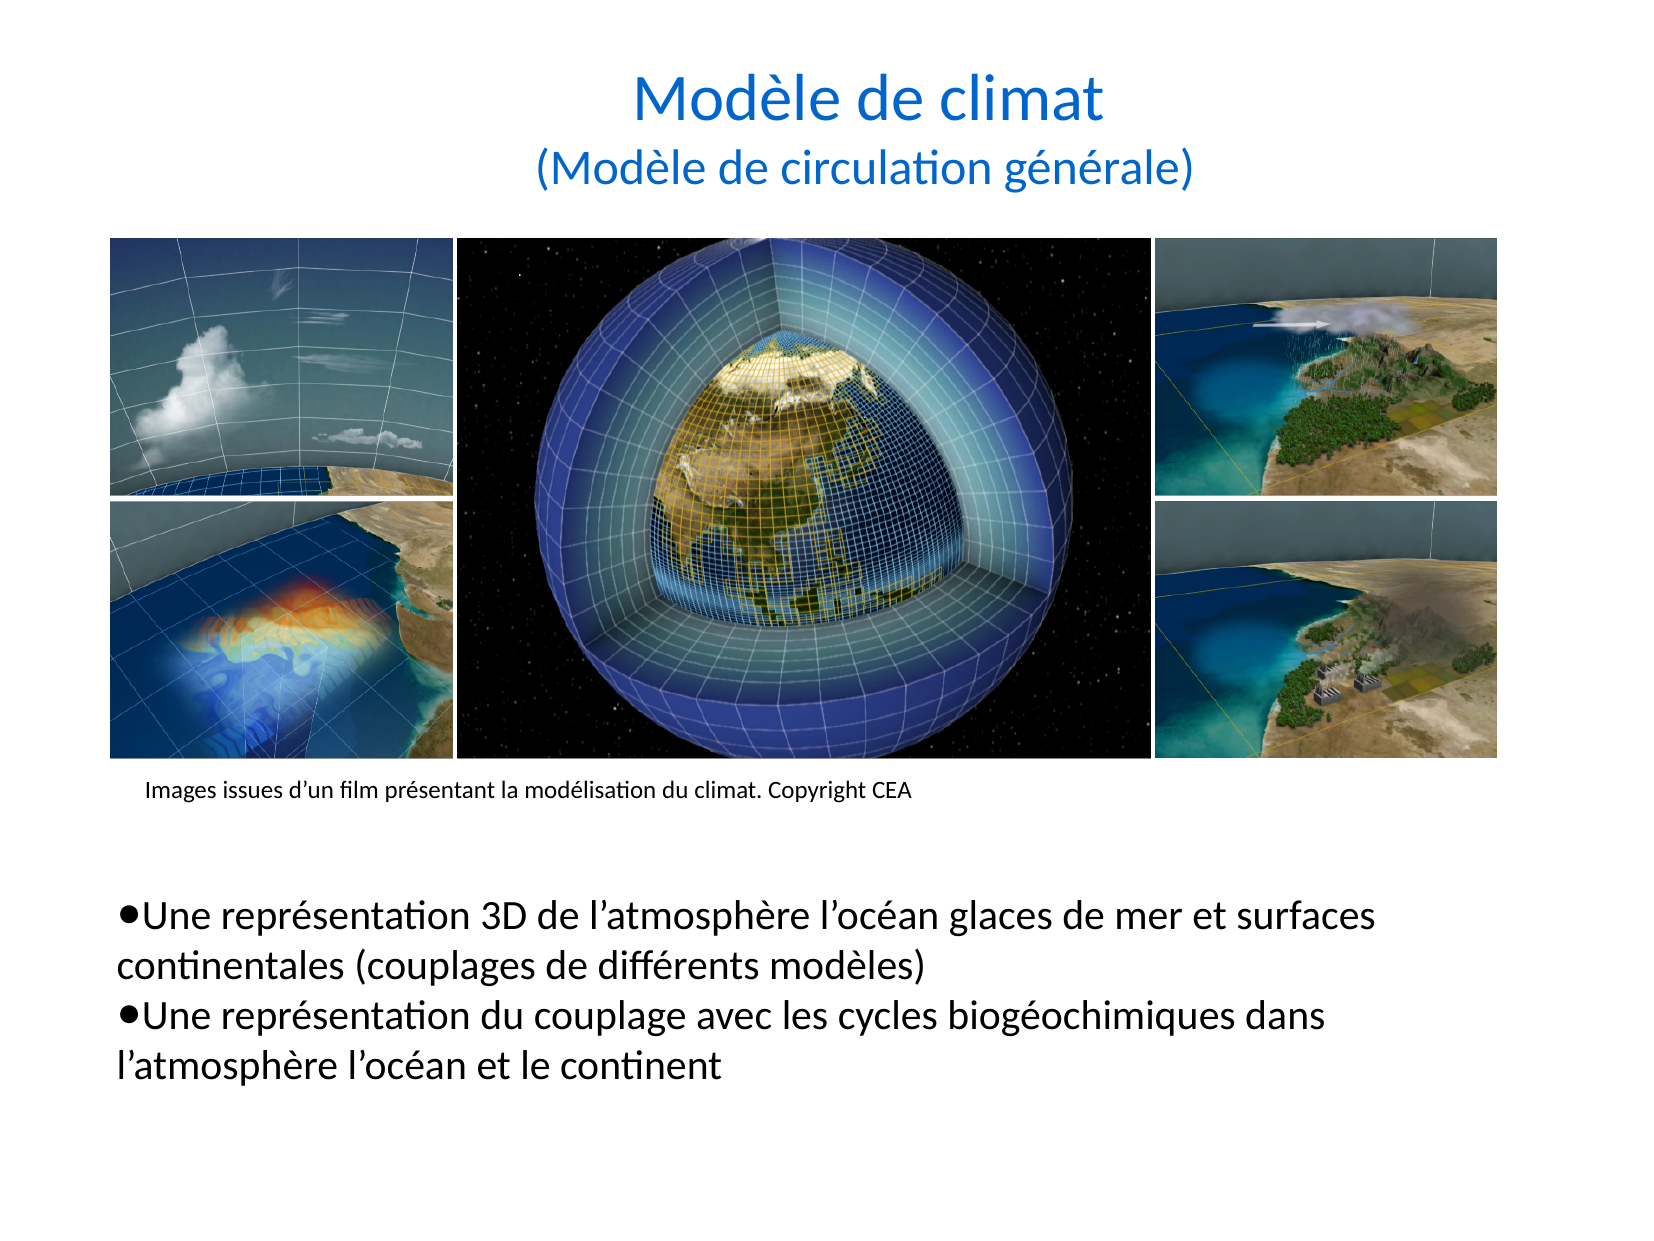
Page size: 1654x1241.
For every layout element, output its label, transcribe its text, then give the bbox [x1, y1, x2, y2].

text_box Images issues d’un film présentant la modélisation du climat. Copyright CEA [130, 765, 1011, 816]
text_box Modèle de climat (Modèle de circulation générale) [24, 47, 1654, 185]
picture [110, 238, 1497, 759]
text_box Une représentation 3D de l’atmosphère l’océan glaces de mer et surfaces continentales (couplages de différents modèles) Une représentation du couplage avec les cycles biogéochimiques dans l’atmosphère l’océan et le continent [101, 879, 1491, 1118]
